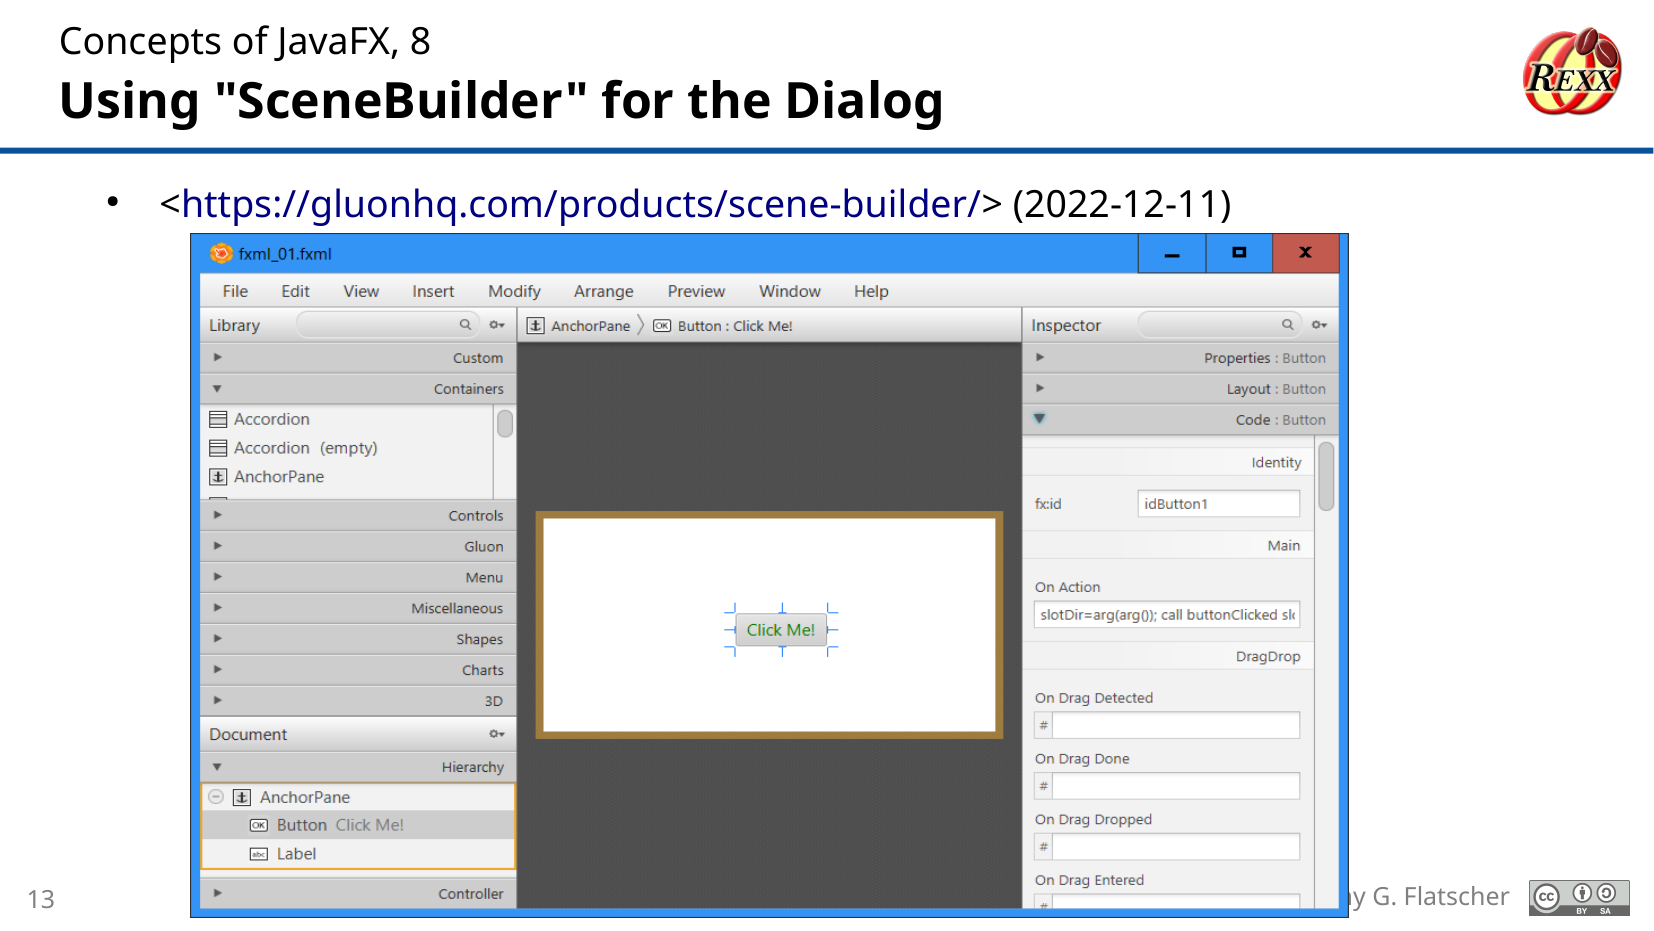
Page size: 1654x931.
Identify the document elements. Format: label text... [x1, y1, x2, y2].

list <https://gluonhq.com/products/scene-builder/> (2022-12-11) [88, 177, 1577, 857]
picture [190, 233, 1349, 918]
title Concepts of JavaFX, 8 Using "SceneBuilder" for the Dialog [0, 0, 1625, 148]
